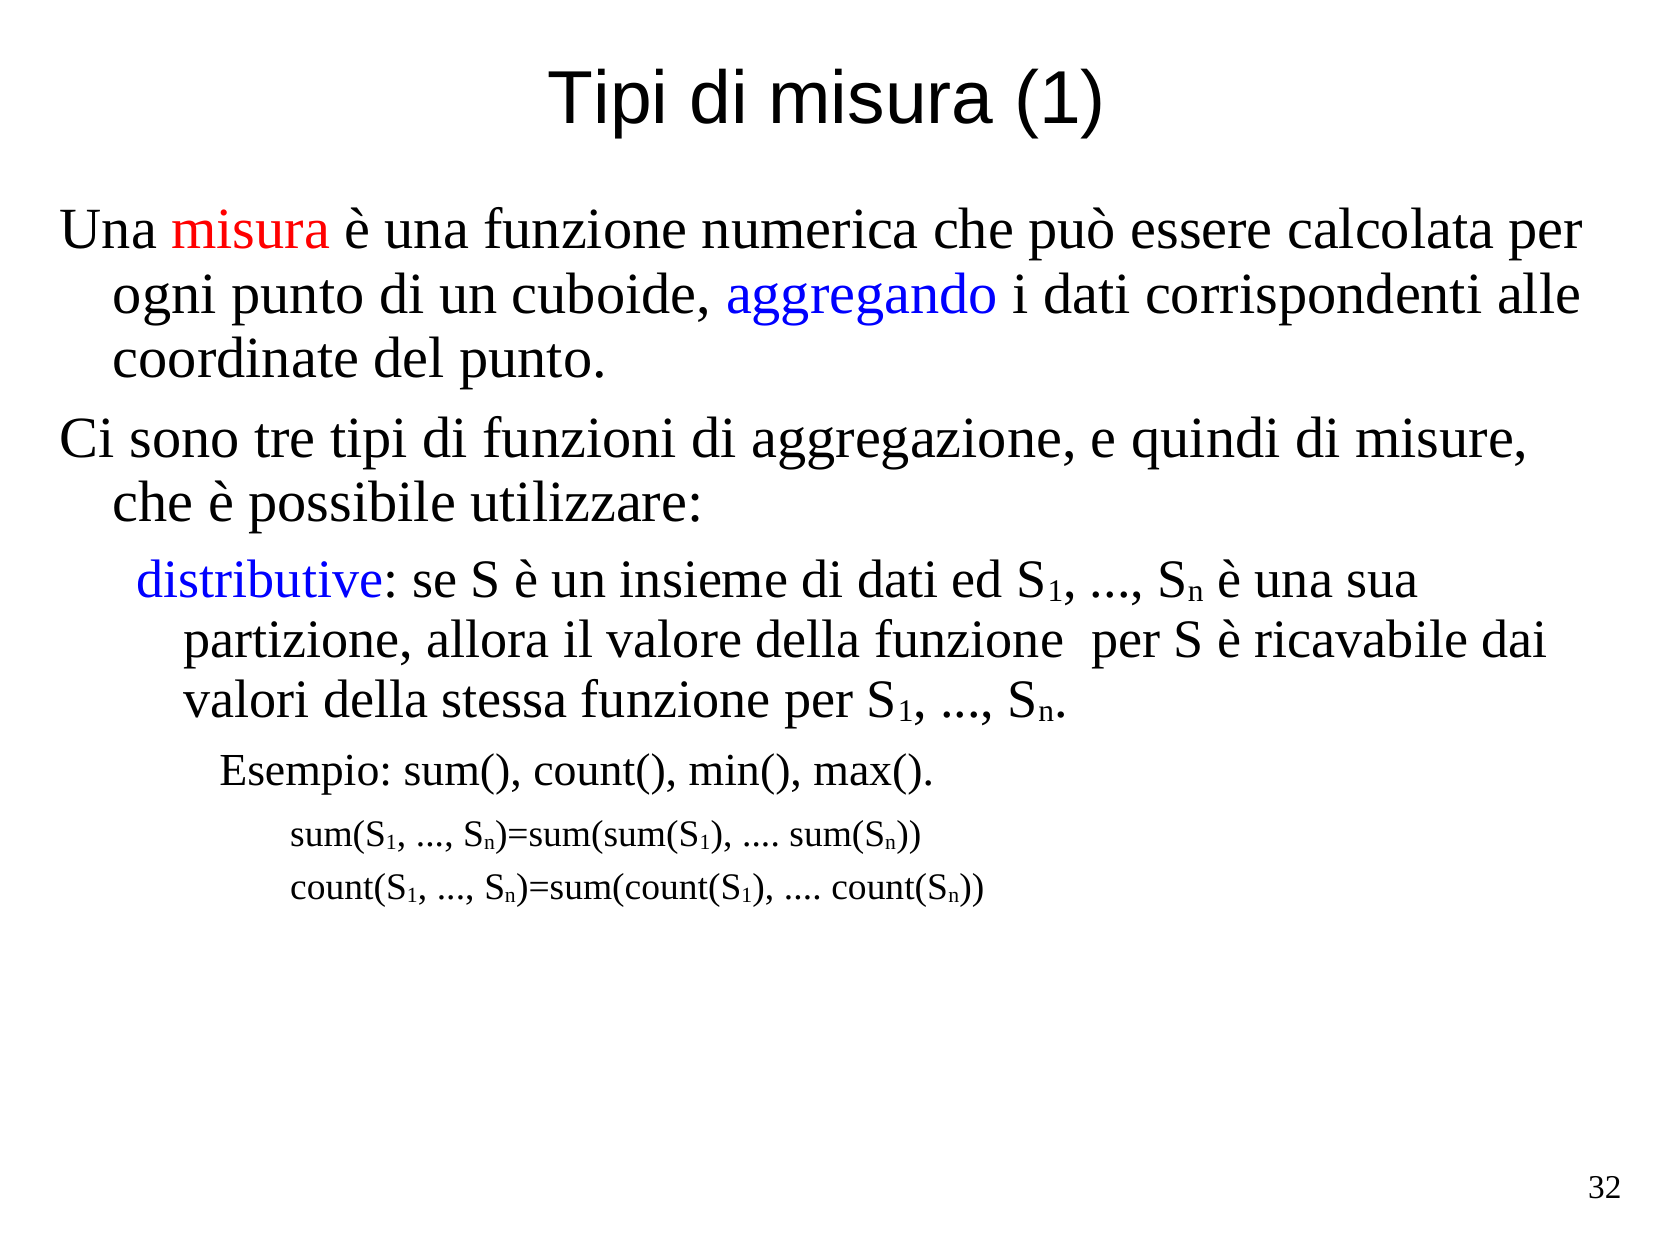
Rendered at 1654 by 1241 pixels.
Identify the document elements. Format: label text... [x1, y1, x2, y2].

list Una misura è una funzione numerica che può essere calcolata per ogni punto di un cuboide, aggregando i dati corrispondenti alle coordinate del punto. Ci sono tre tipi di funzioni di aggregazione, e quindi di misure, che è possibile utilizzare: distributive: se S è un insieme di dati ed S1, ..., Sn è una sua partizione, allora il valore della funzione per S è ricavabile dai valori della stessa funzione per S1, ..., Sn. Esempio: sum(), count(), min(), max(). sum(S1, ..., Sn)=sum(sum(S1), .... sum(Sn)) count(S1, ..., Sn)=sum(count(S1), .... count(Sn)) [42, 196, 1612, 1187]
title Tipi di misura (1) [37, 30, 1617, 166]
